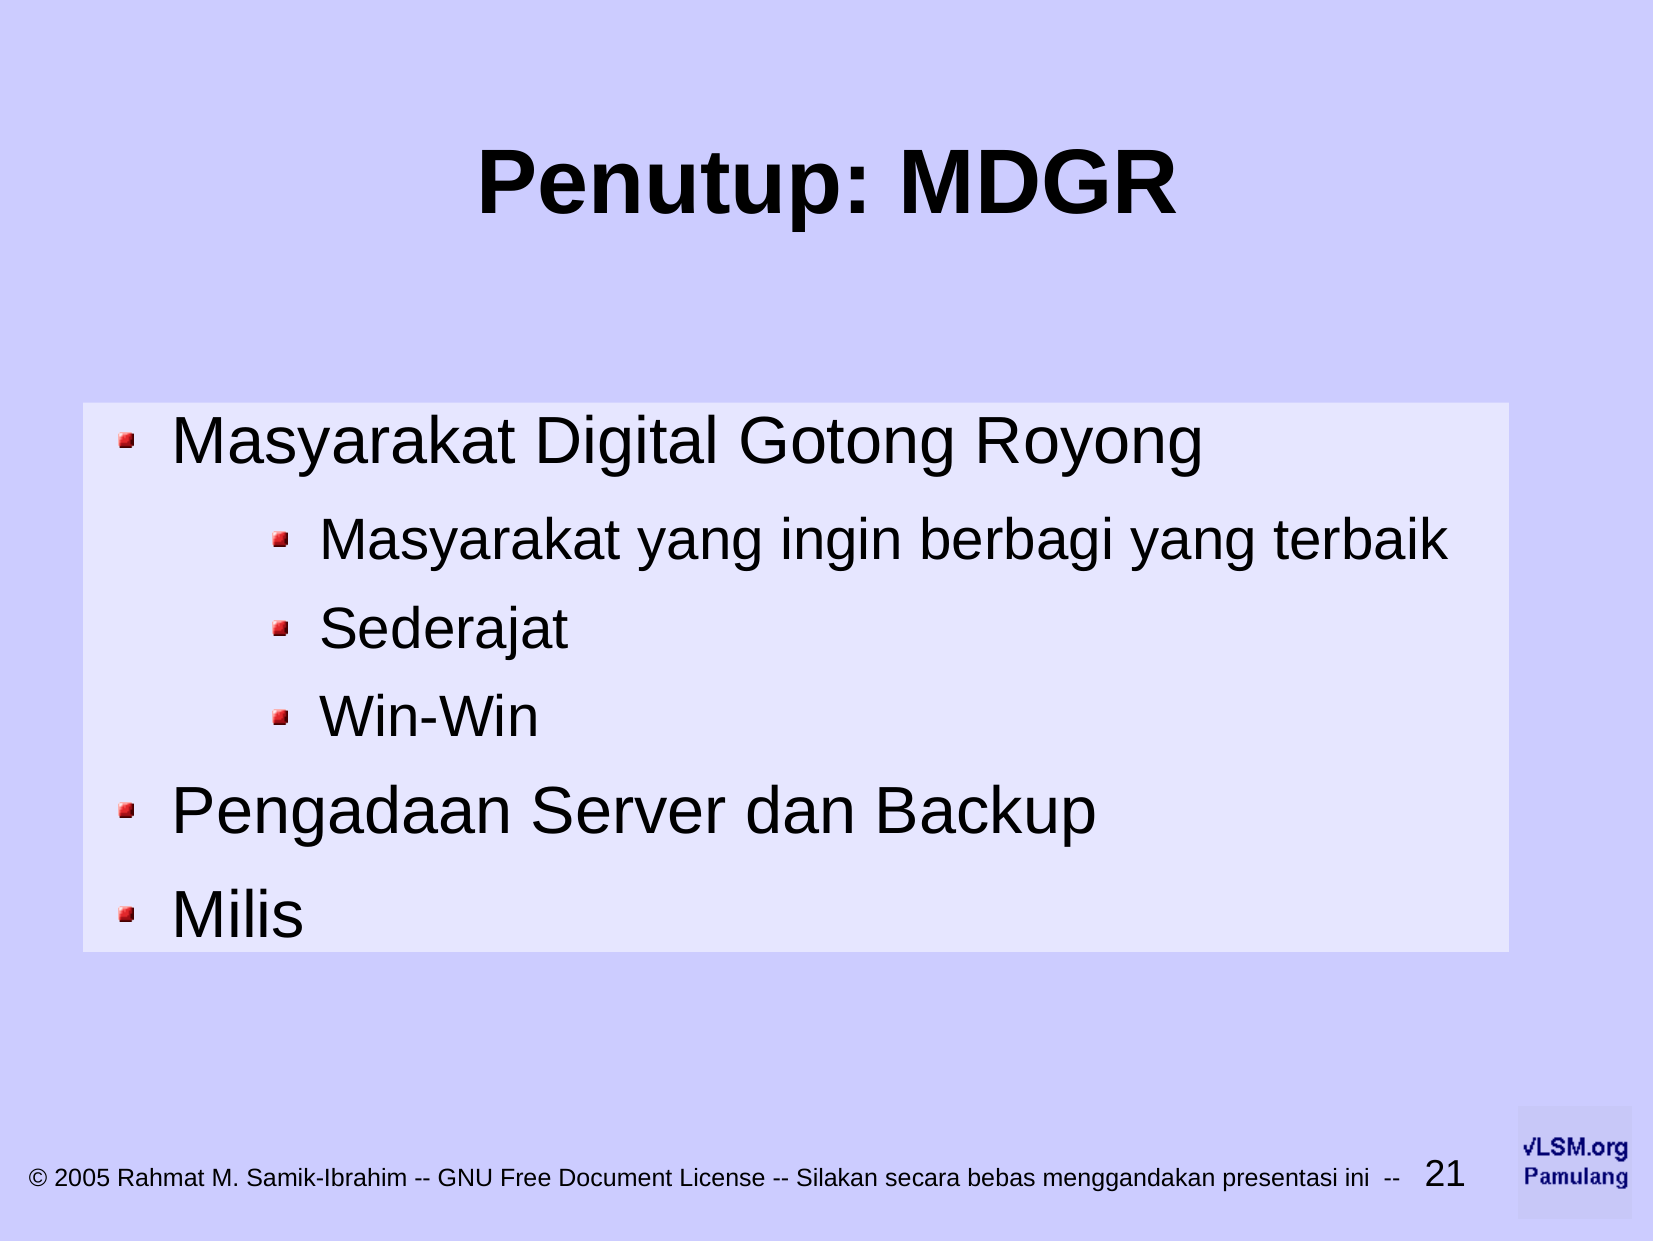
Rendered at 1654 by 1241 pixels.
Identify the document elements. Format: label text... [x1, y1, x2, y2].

picture [1518, 1106, 1632, 1219]
title Penutup: MDGR [36, 126, 1621, 237]
list Masyarakat Digital Gotong Royong Masyarakat yang ingin berbagi yang terbaik Sederajat Win-Win Pengadaan Server dan Backup Milis [83, 402, 1509, 952]
